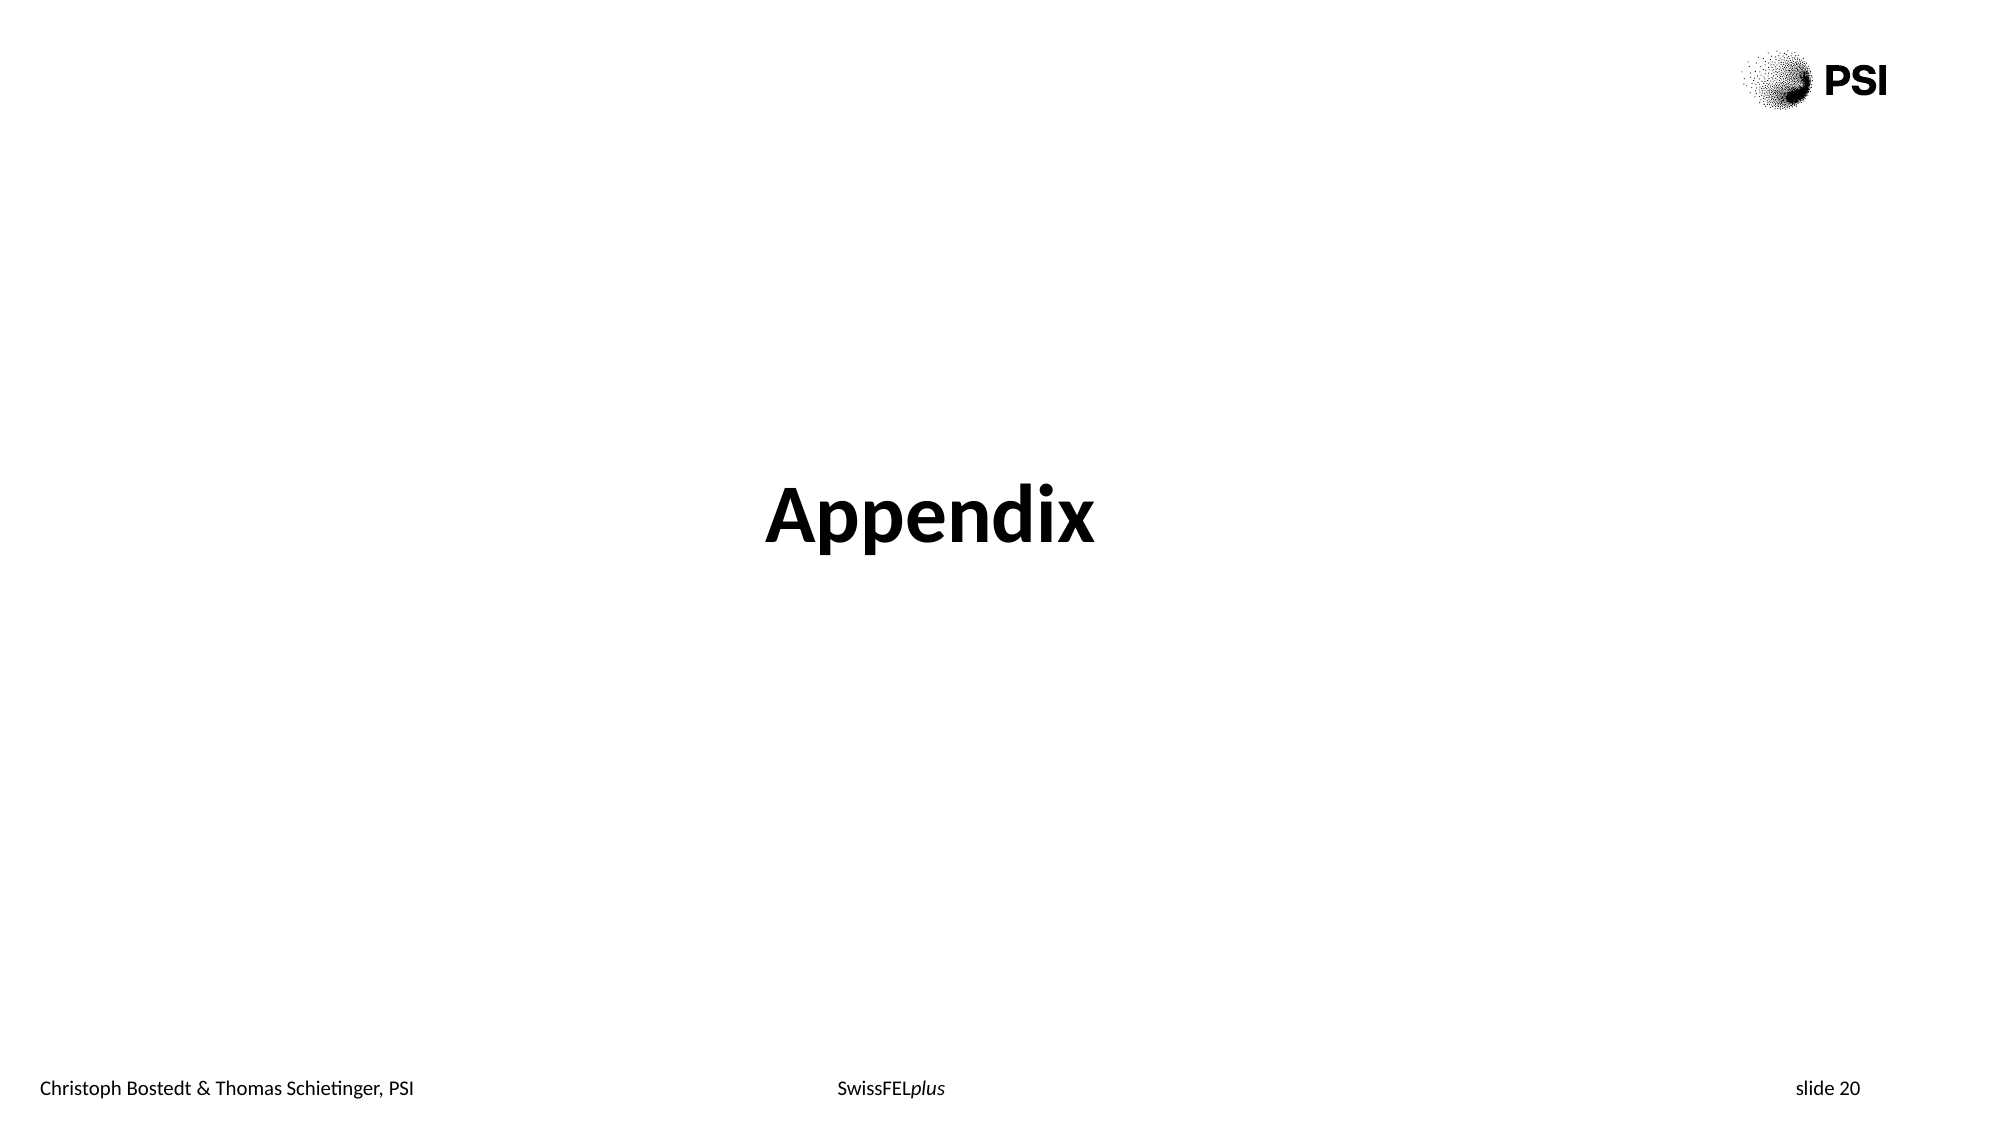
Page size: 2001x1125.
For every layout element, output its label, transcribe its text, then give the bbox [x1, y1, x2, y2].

title Appendix [765, 459, 1131, 583]
